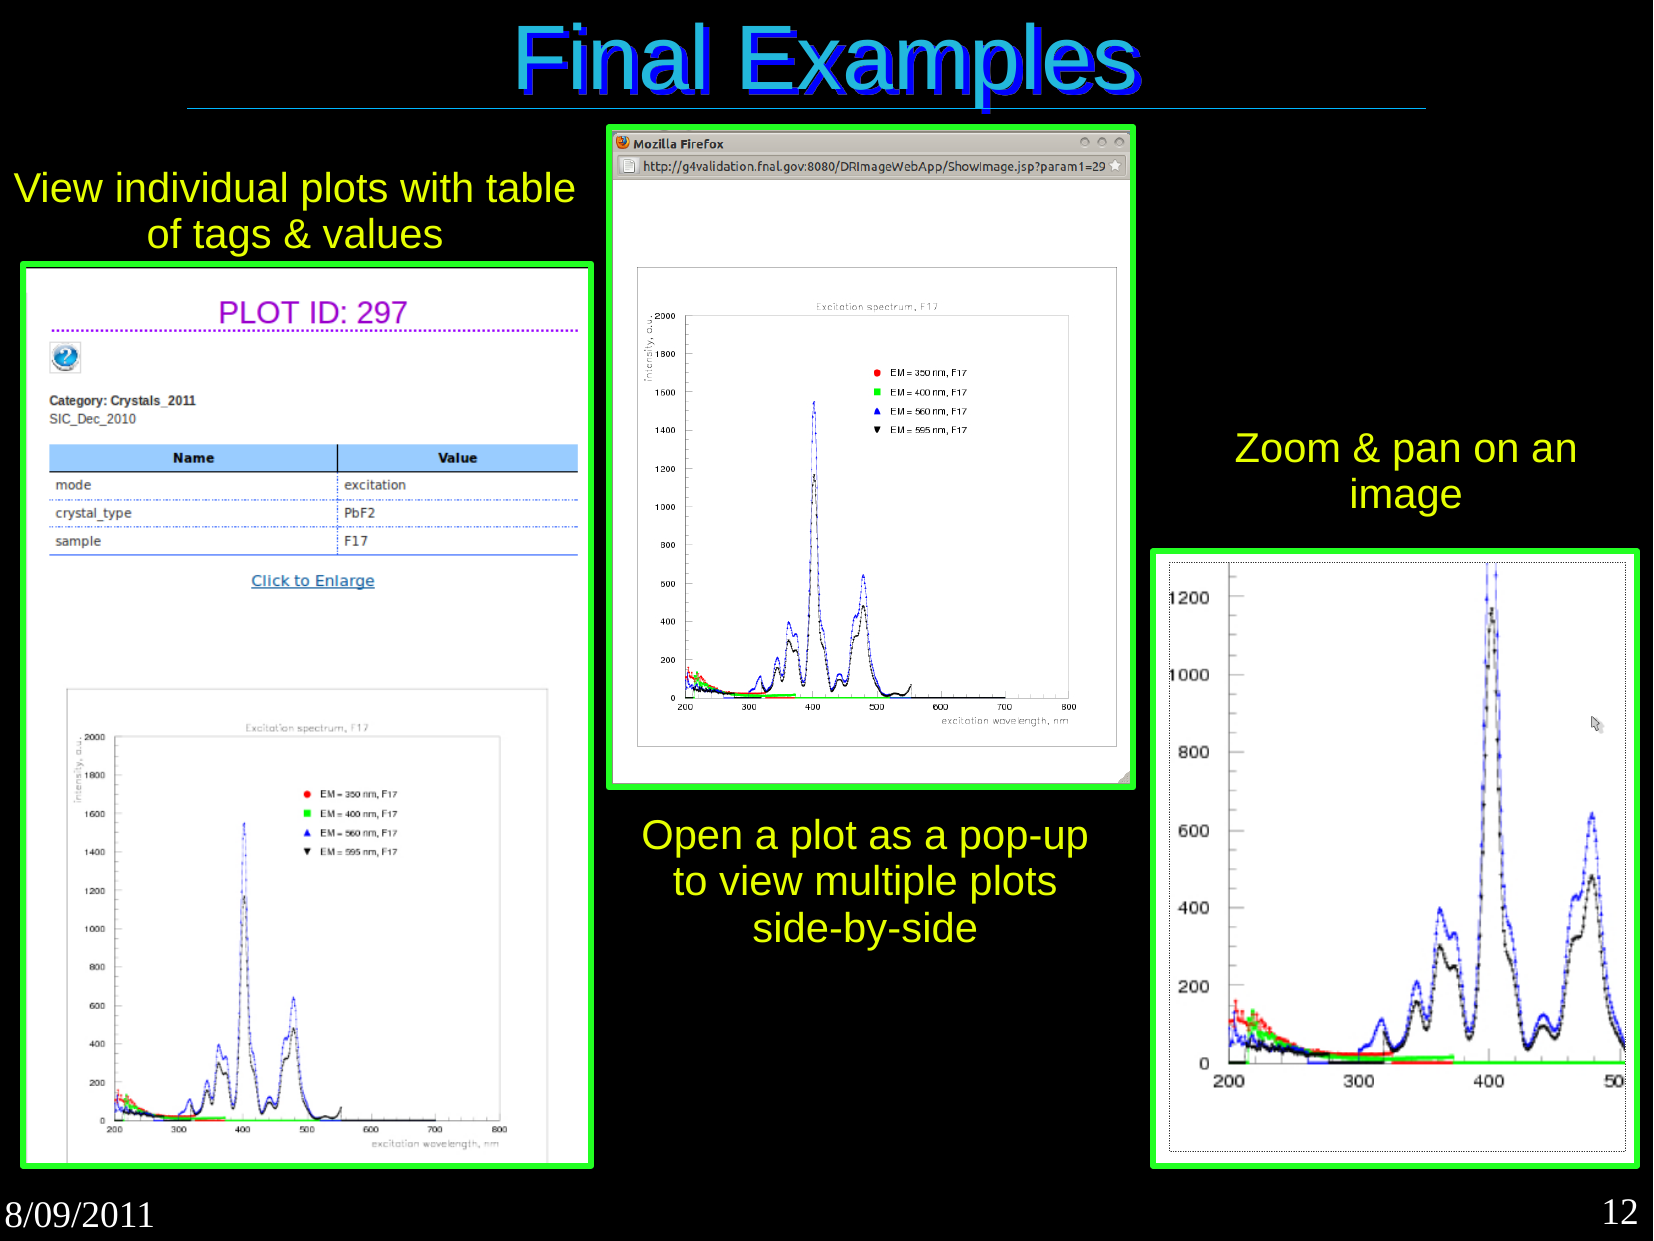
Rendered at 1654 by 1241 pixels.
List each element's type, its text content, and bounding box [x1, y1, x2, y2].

text_box Open a plot as a pop-up to view multiple plots side-by-side [621, 804, 1110, 959]
picture [1155, 554, 1635, 1163]
text_box View individual plots with table of tags & values [0, 157, 614, 265]
text_box Zoom & pan on an image [1162, 417, 1651, 526]
text_box Final Examples [0, 0, 1653, 117]
picture [25, 266, 589, 1163]
picture [611, 130, 1131, 785]
text_box 8/09/2011 [0, 1187, 171, 1241]
text_box 12 [1496, 1184, 1653, 1241]
